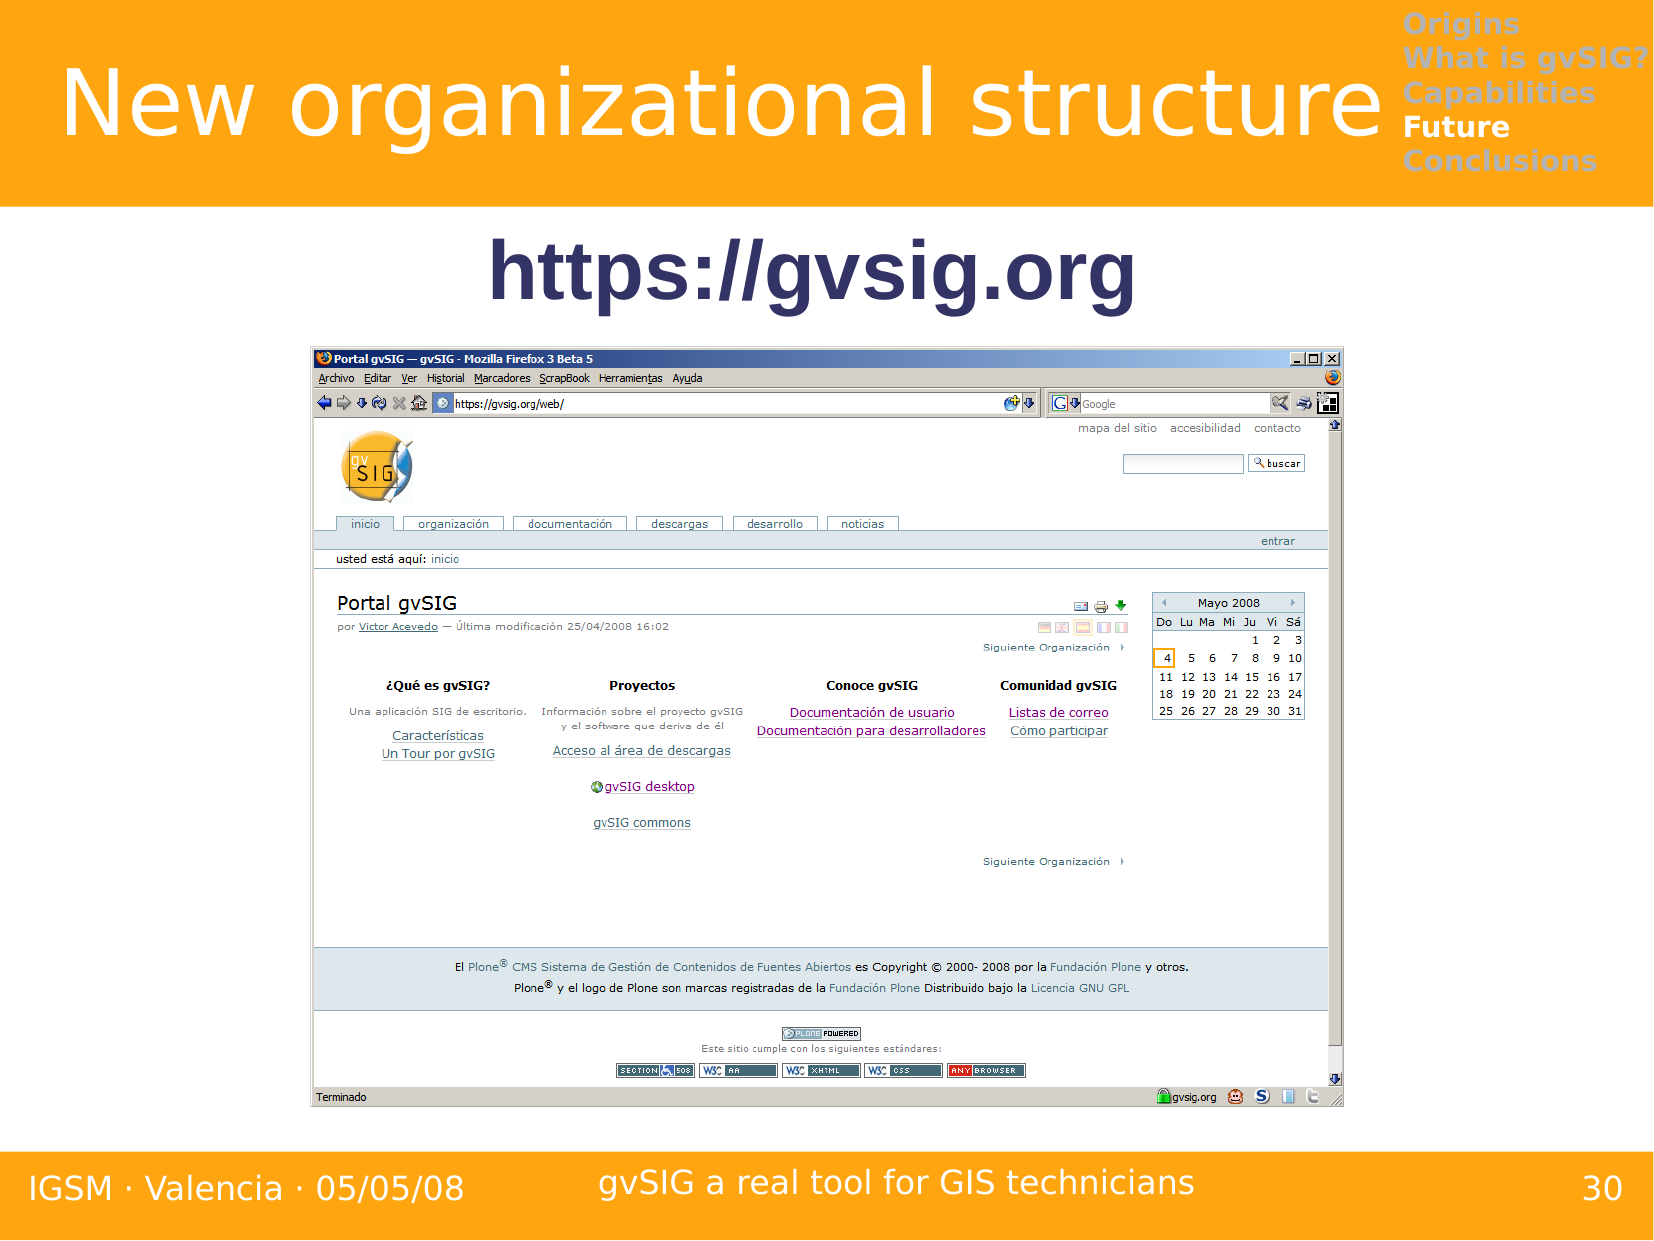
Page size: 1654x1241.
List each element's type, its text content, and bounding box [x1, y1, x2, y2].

text_box https://gvsig.org [472, 216, 1155, 325]
title New organizational structure [59, 29, 1387, 178]
text_box Origins What is gvSIG? Capabilities Future Conclusions [1387, 0, 1654, 207]
picture [310, 346, 1344, 1107]
